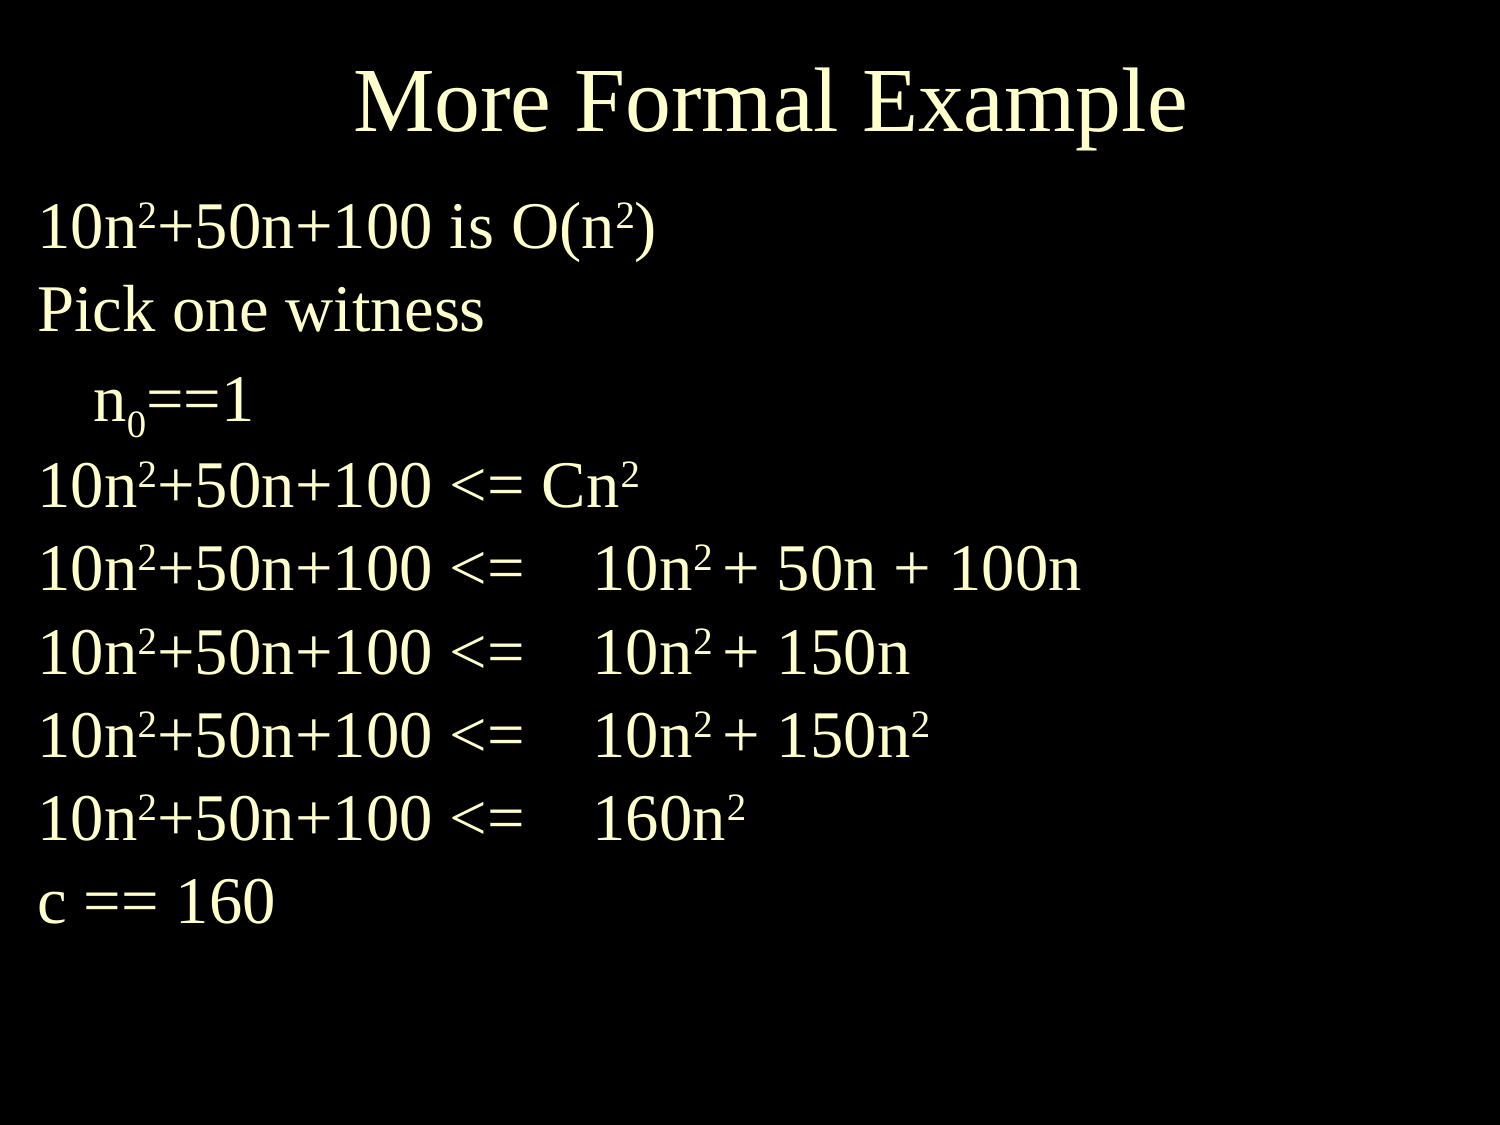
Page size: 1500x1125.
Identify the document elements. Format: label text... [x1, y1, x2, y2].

title More Formal Example [42, 37, 1500, 163]
list 10n2+50n+100 is O(n2) Pick one witness n0==1 10n2+50n+100 <= Cn2 10n2+50n+100 <= 10n2 + 50n + 100n 10n2+50n+100 <= 10n2 + 150n 10n2+50n+100 <= 10n2 + 150n2 10n2+50n+100 <= 160n2 c == 160 [22, 187, 1482, 1026]
